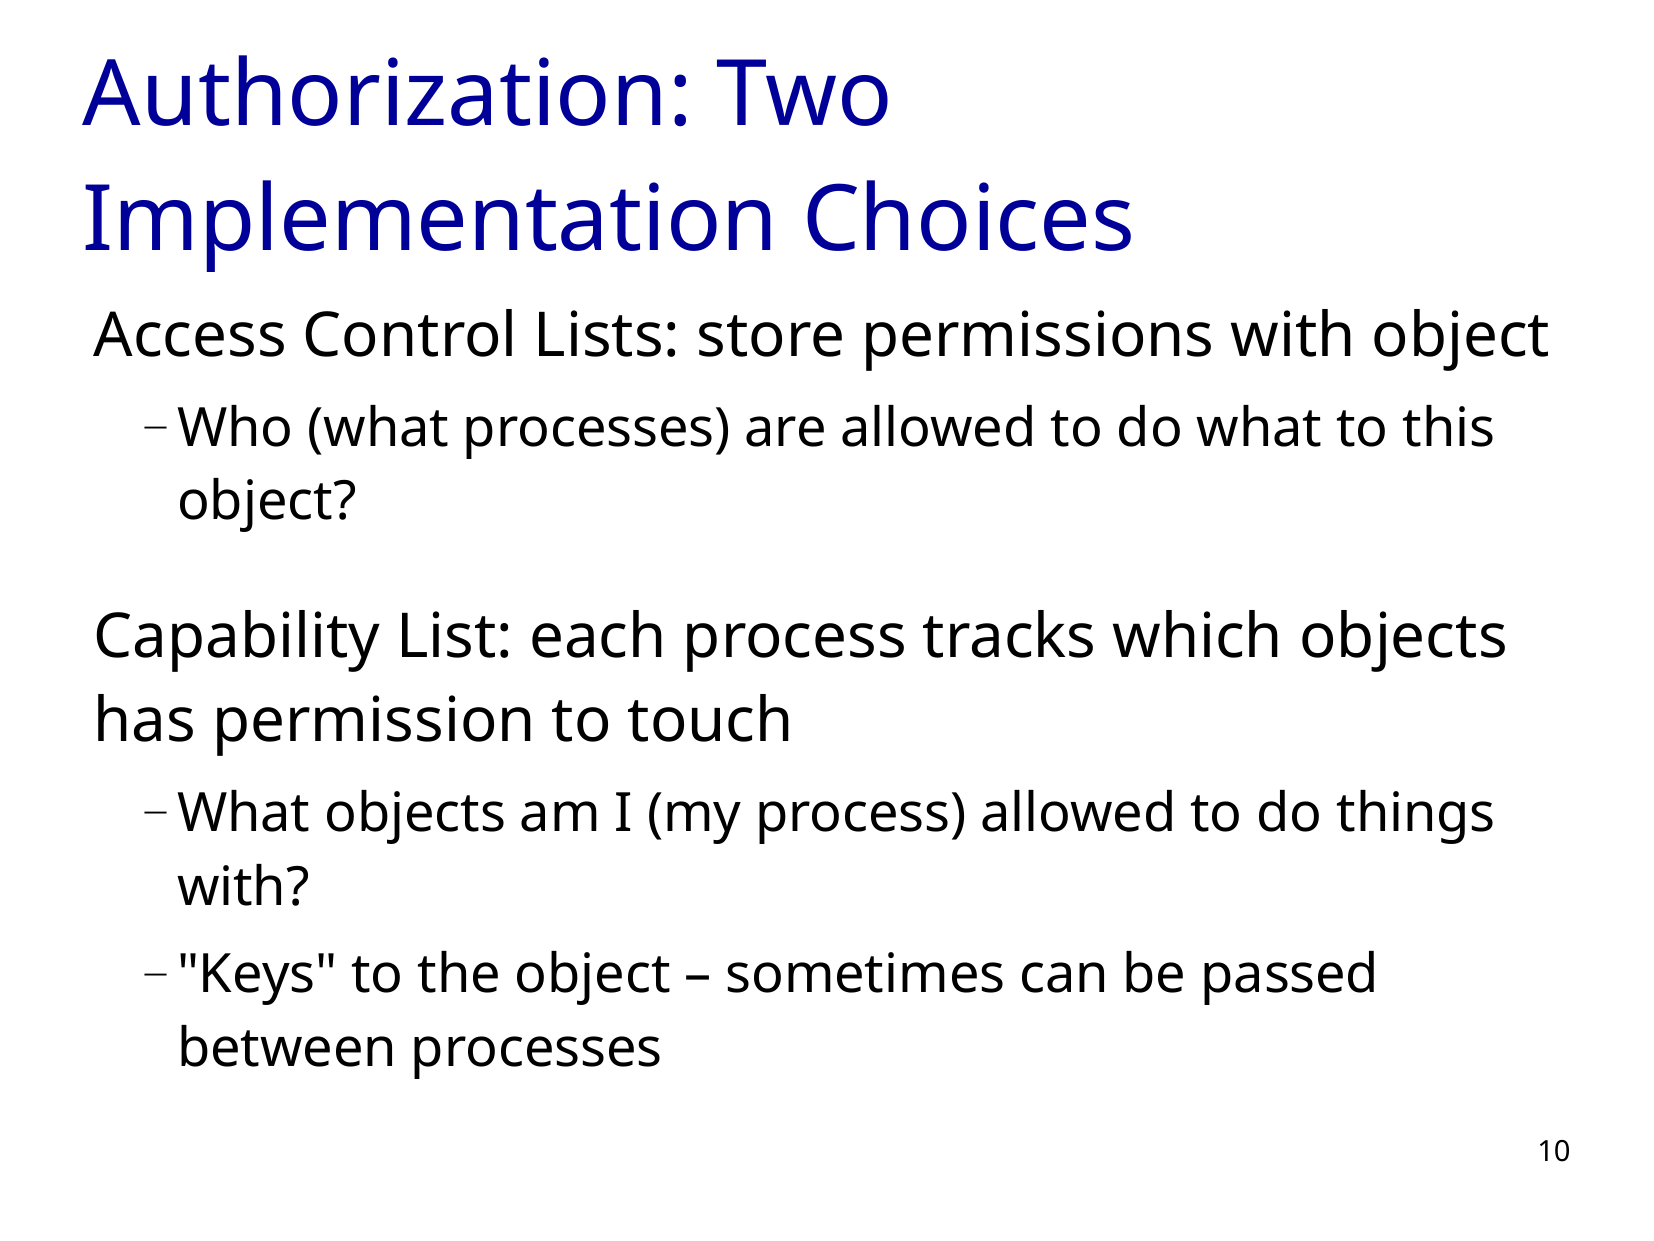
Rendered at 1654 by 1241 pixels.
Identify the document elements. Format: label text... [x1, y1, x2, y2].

title Authorization: Two Implementation Choices [82, 49, 1571, 257]
list Access Control Lists: store permissions with object Who (what processes) are allowed to do what to this object? Capability List: each process tracks which objects has permission to touch What objects am I (my process) allowed to do things with? "Keys" to the object – sometimes can be passed between processes [60, 290, 1571, 1096]
